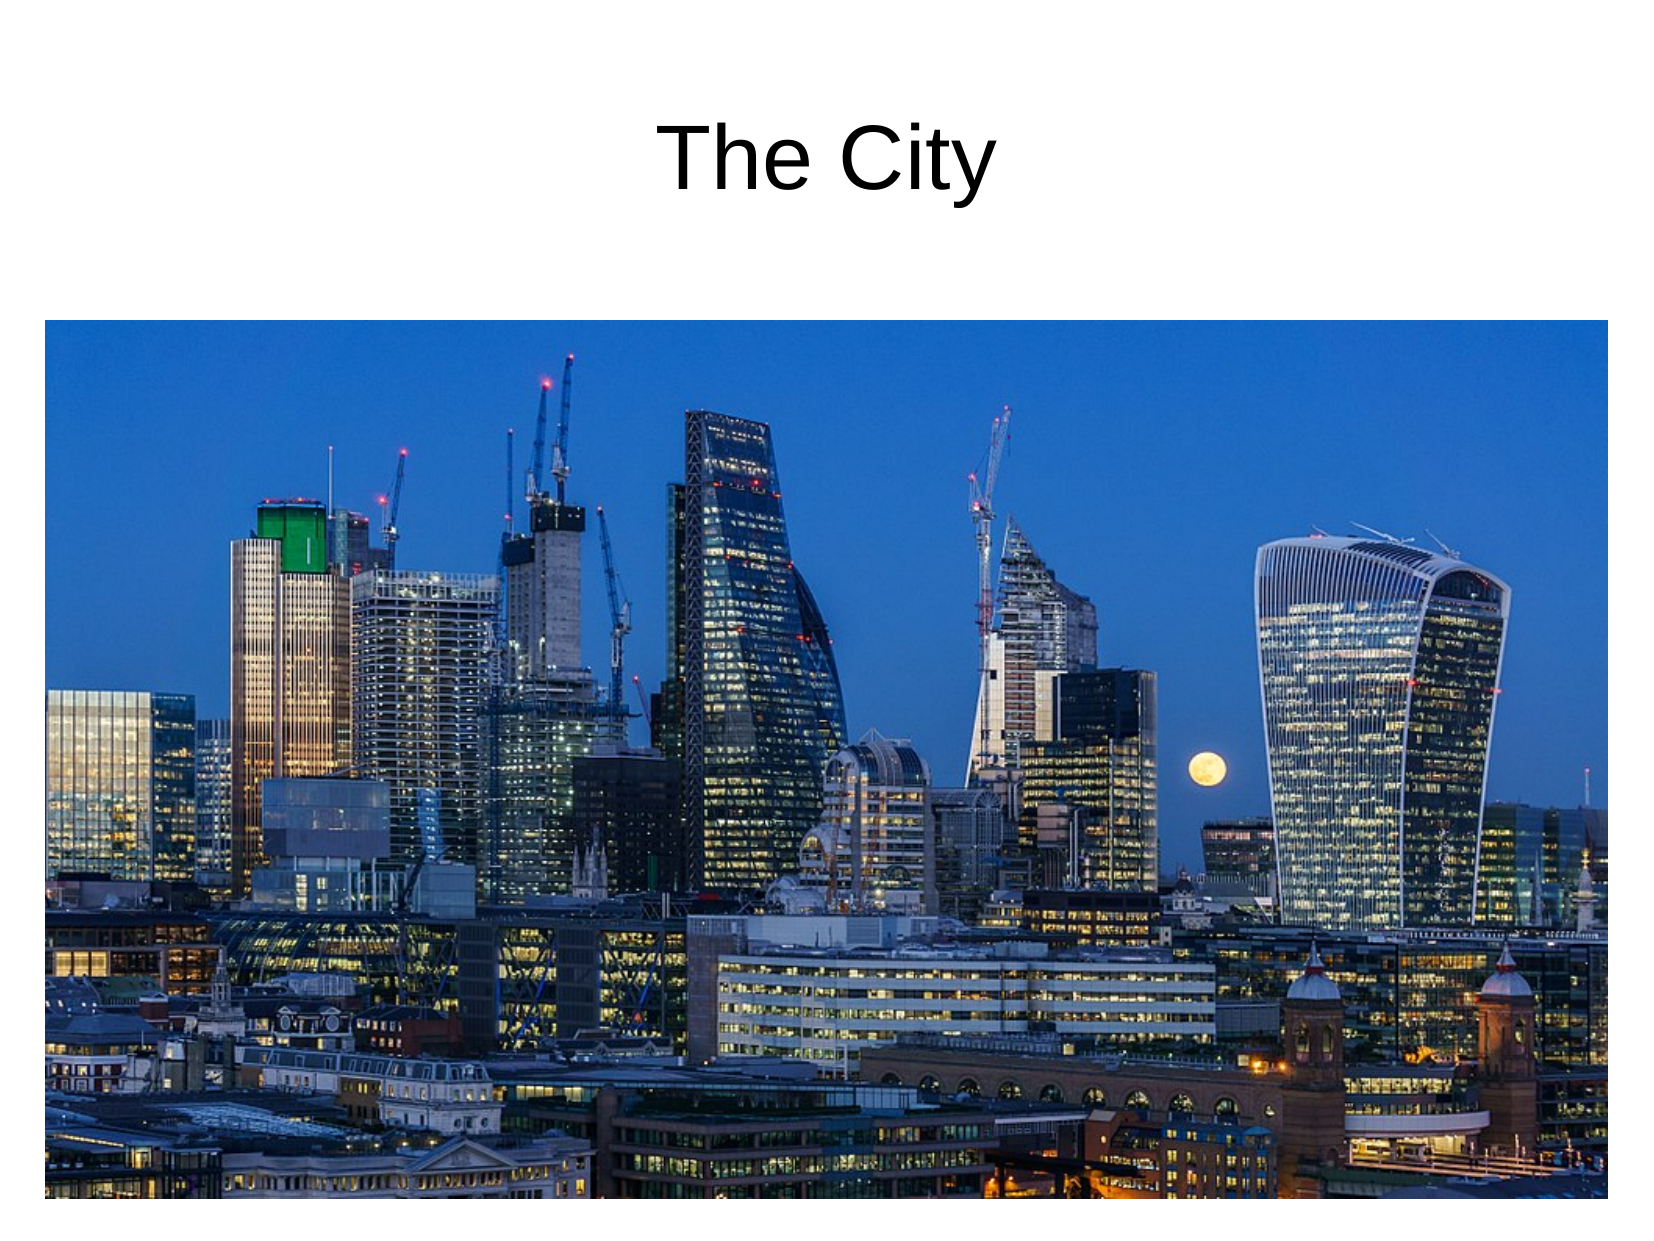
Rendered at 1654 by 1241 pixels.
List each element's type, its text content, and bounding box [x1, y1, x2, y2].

text_box The City [82, 49, 1571, 257]
picture [45, 320, 1608, 1199]
